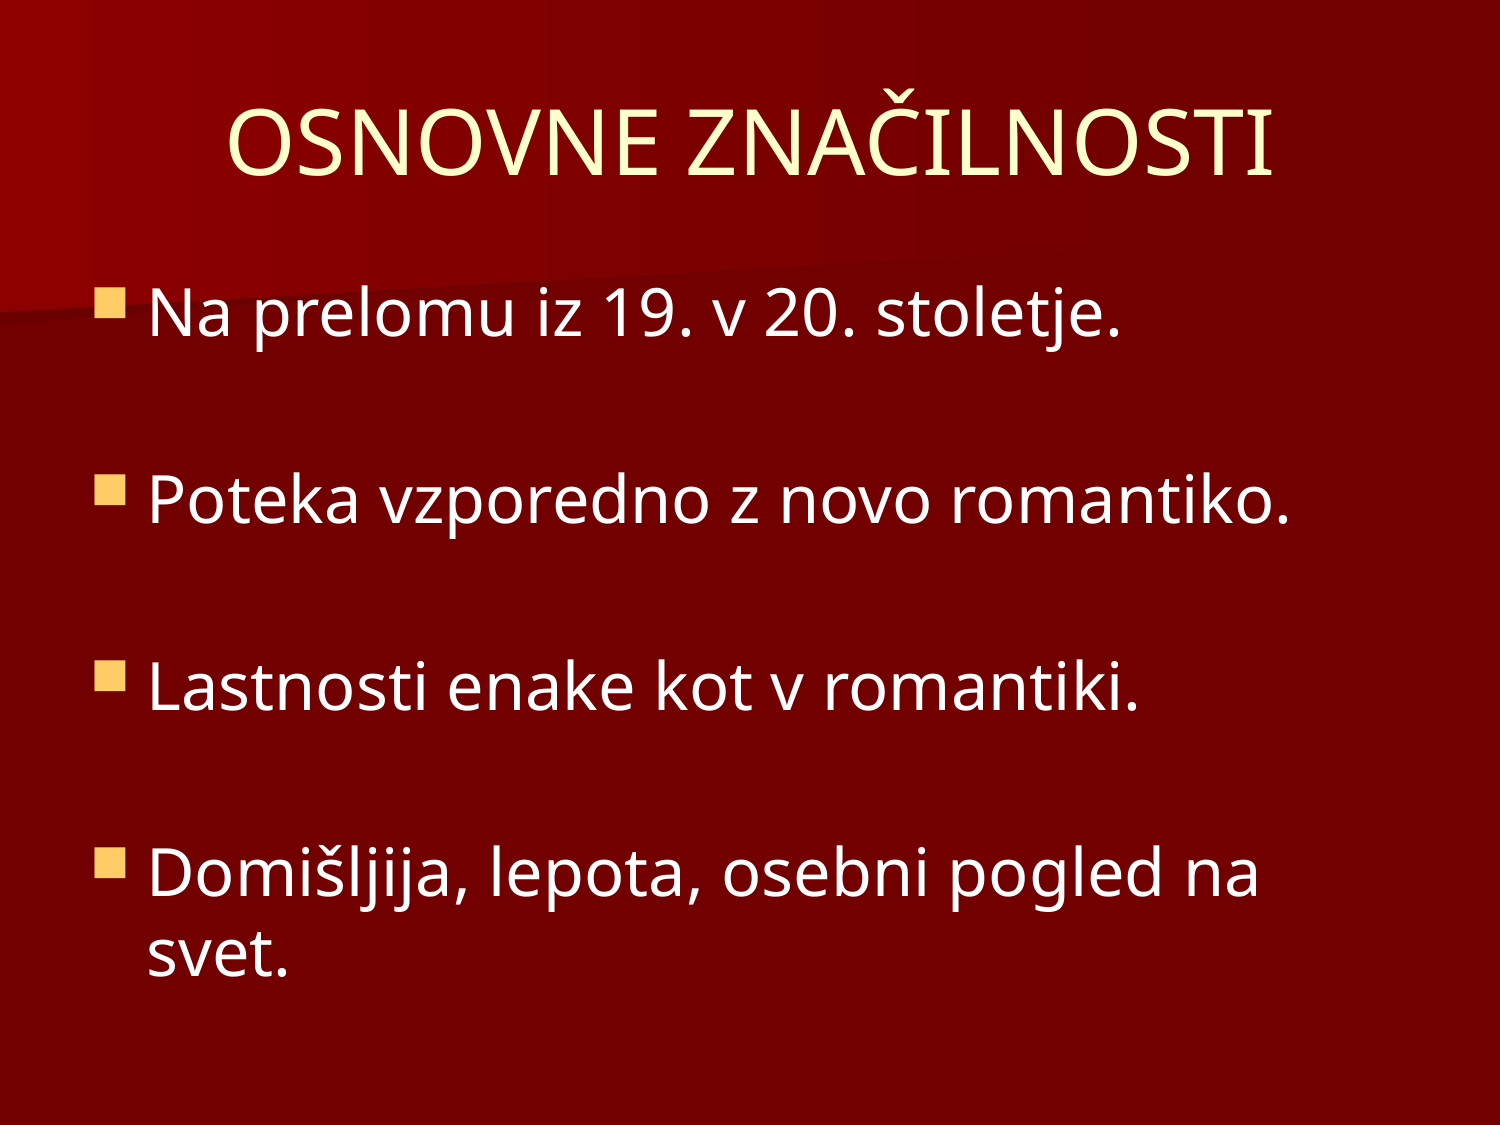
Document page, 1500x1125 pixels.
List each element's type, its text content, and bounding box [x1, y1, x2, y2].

title OSNOVNE ZNAČILNOSTI [75, 45, 1425, 233]
list Na prelomu iz 19. v 20. stoletje. Poteka vzporedno z novo romantiko. Lastnosti enake kot v romantiki. Domišljija, lepota, osebni pogled na svet. [75, 262, 1425, 1075]
